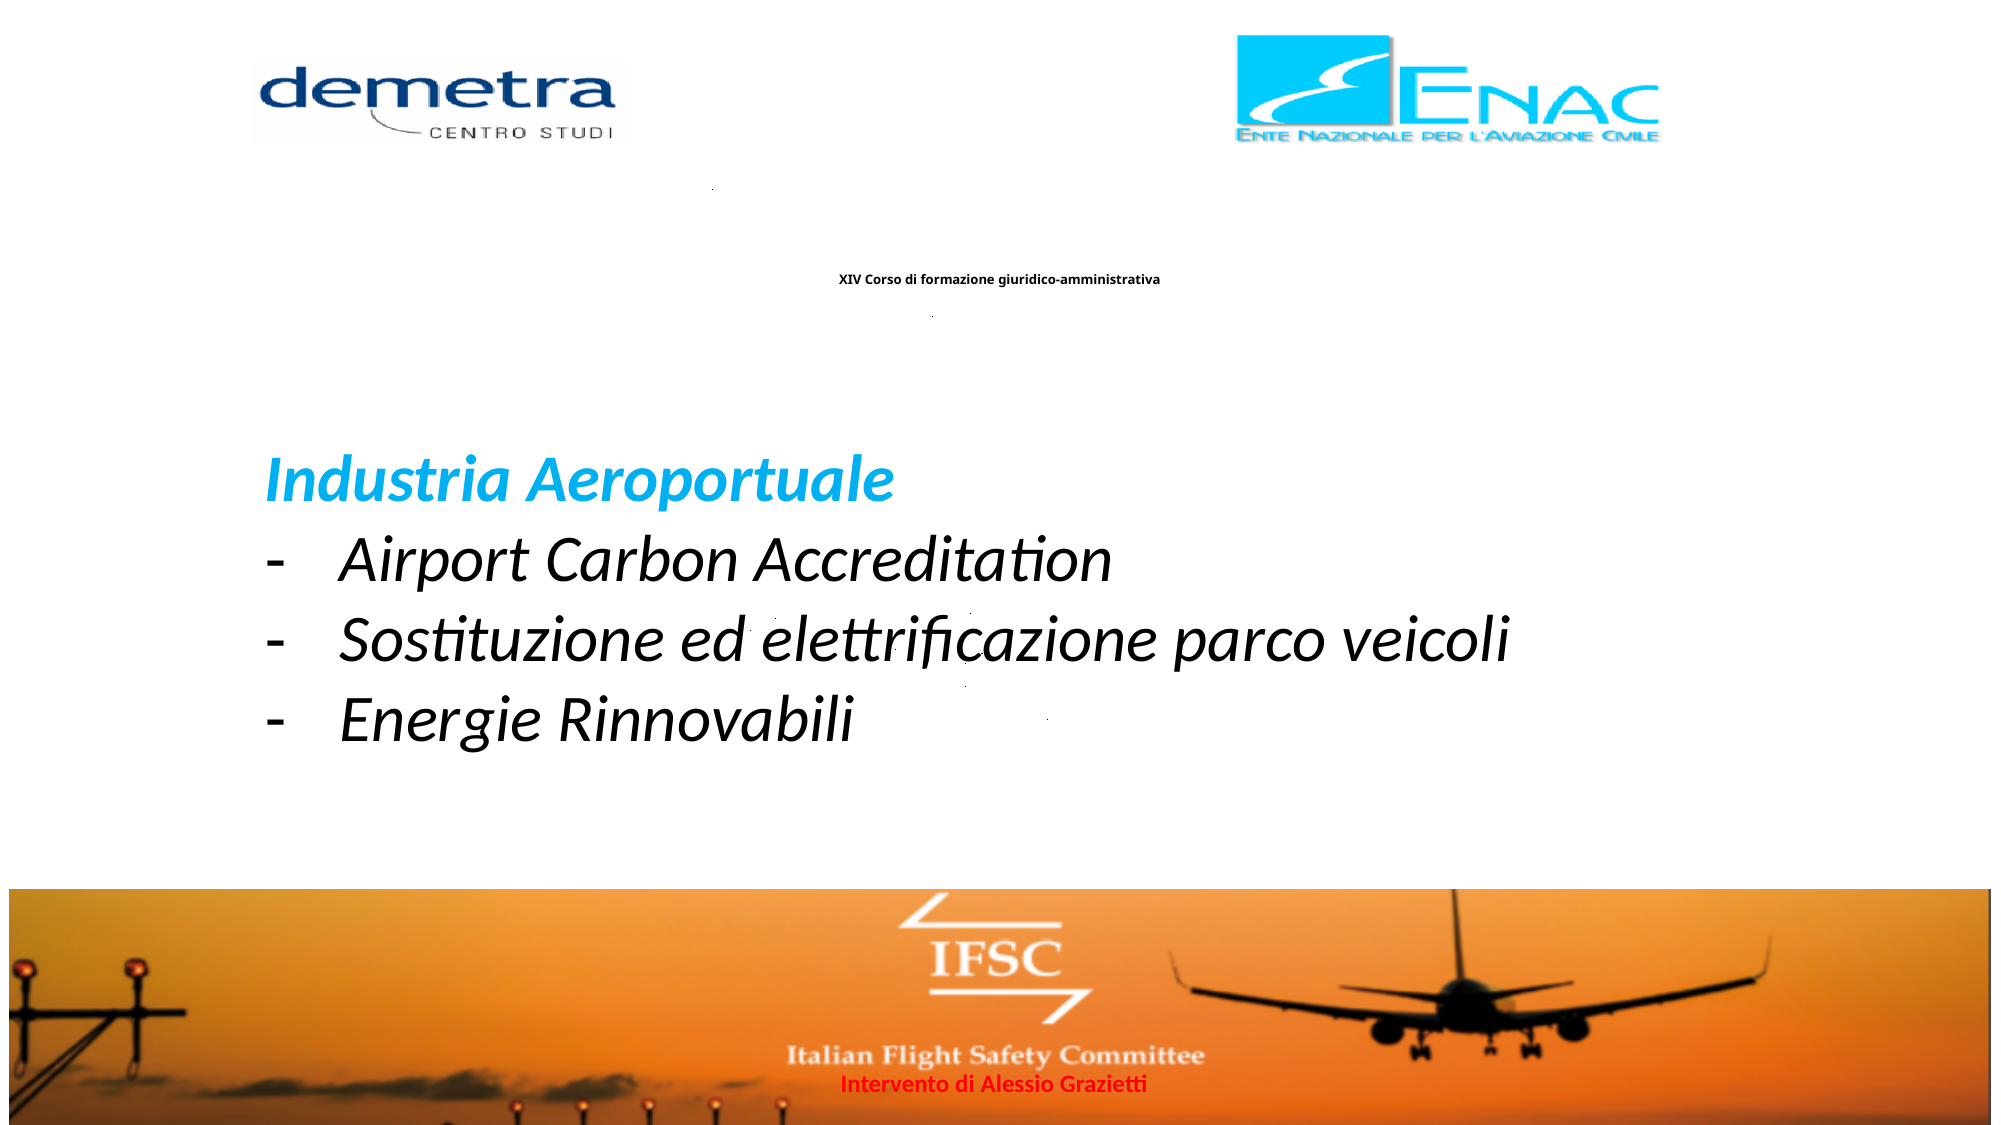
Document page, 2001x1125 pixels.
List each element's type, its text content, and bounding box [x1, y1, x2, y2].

text_box Industria Aeroportuale Airport Carbon Accreditation Sostituzione ed elettrificazione parco veicoli Energie Rinnovabili [249, 427, 1558, 767]
picture [9, 889, 1991, 1125]
subtitle Intervento di Alessio Grazietti [249, 1063, 1750, 1113]
picture [210, 6, 1790, 183]
title XIV Corso di formazione giuridico-amministrativa [249, 256, 1750, 353]
